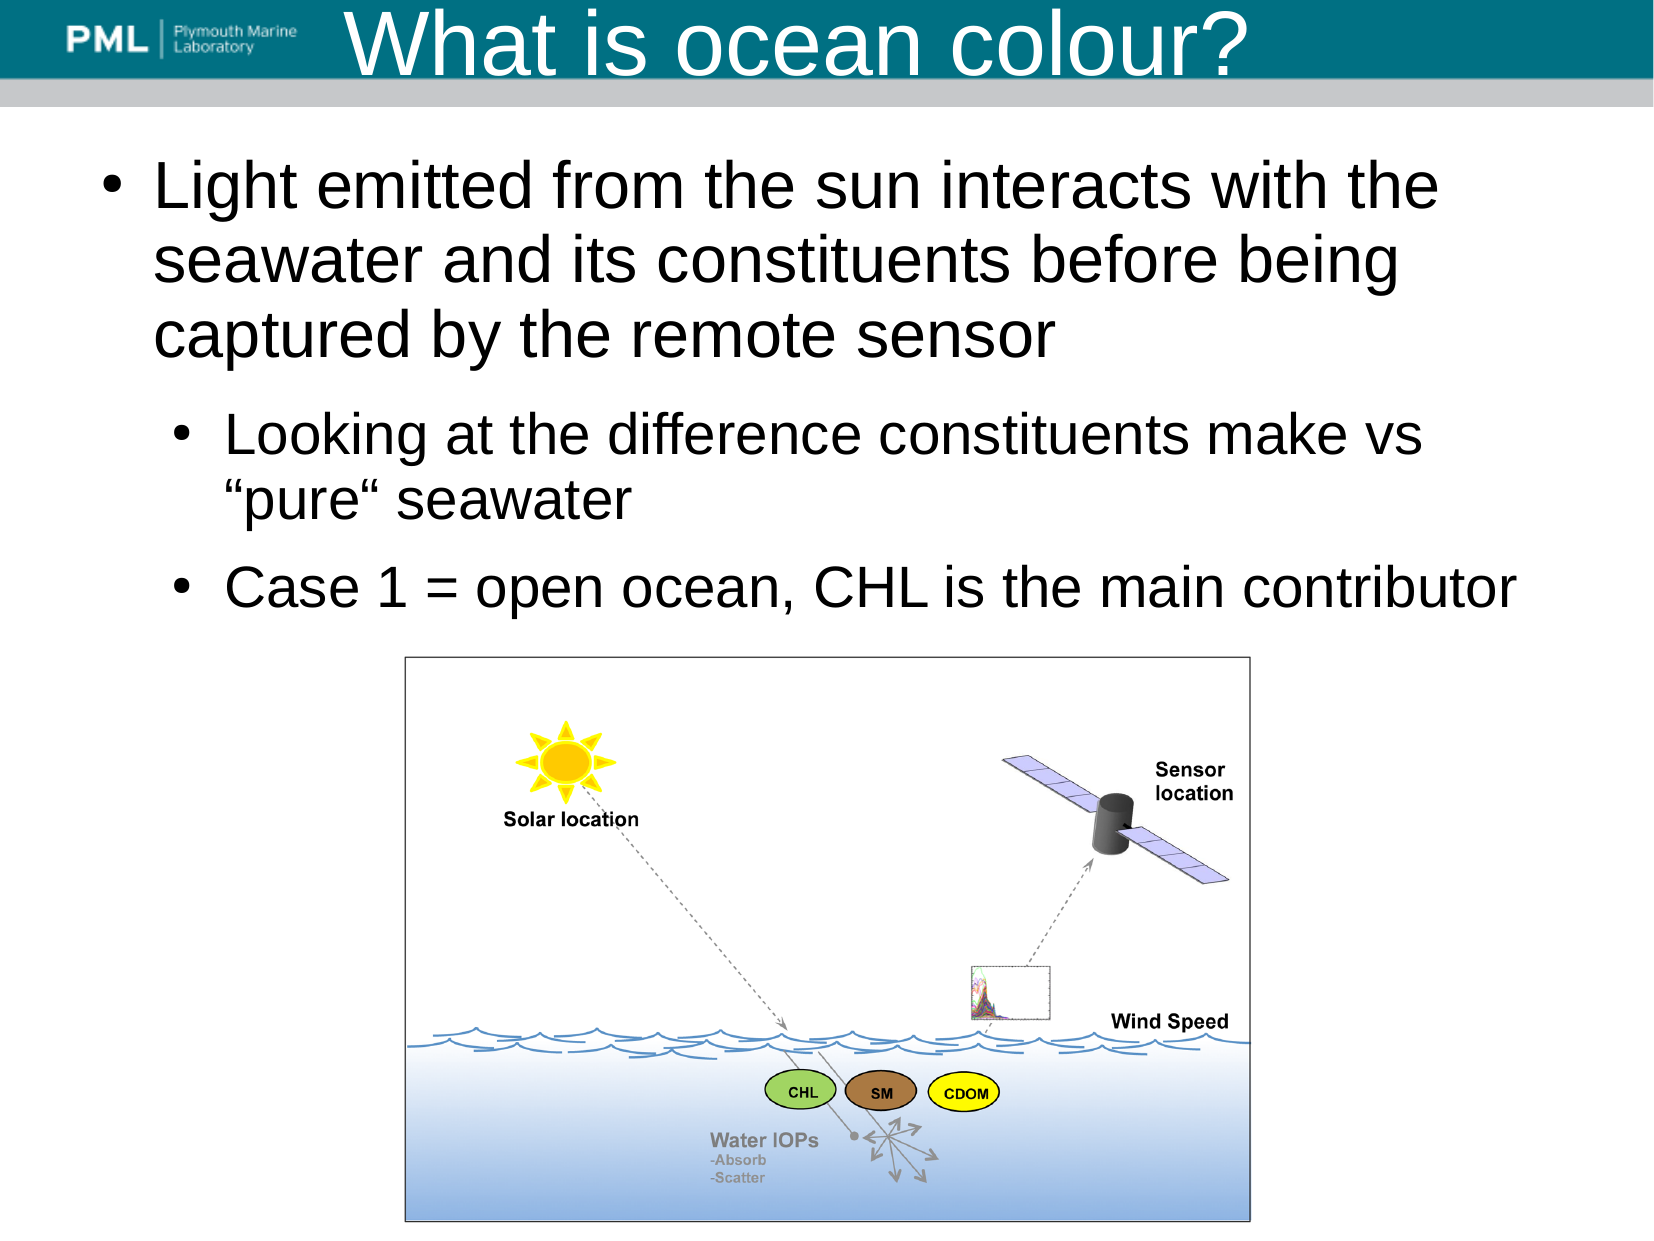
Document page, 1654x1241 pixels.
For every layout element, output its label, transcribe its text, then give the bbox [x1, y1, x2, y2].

picture [403, 867, 1252, 1223]
picture [0, 0, 1654, 107]
title What is ocean colour? [324, 0, 1270, 96]
list Light emitted from the sun interacts with the seawater and its constituents before being captured by the remote sensor Looking at the difference constituents make vs “pure“ seawater Case 1 = open ocean, CHL is the main contributor [82, 147, 1571, 867]
